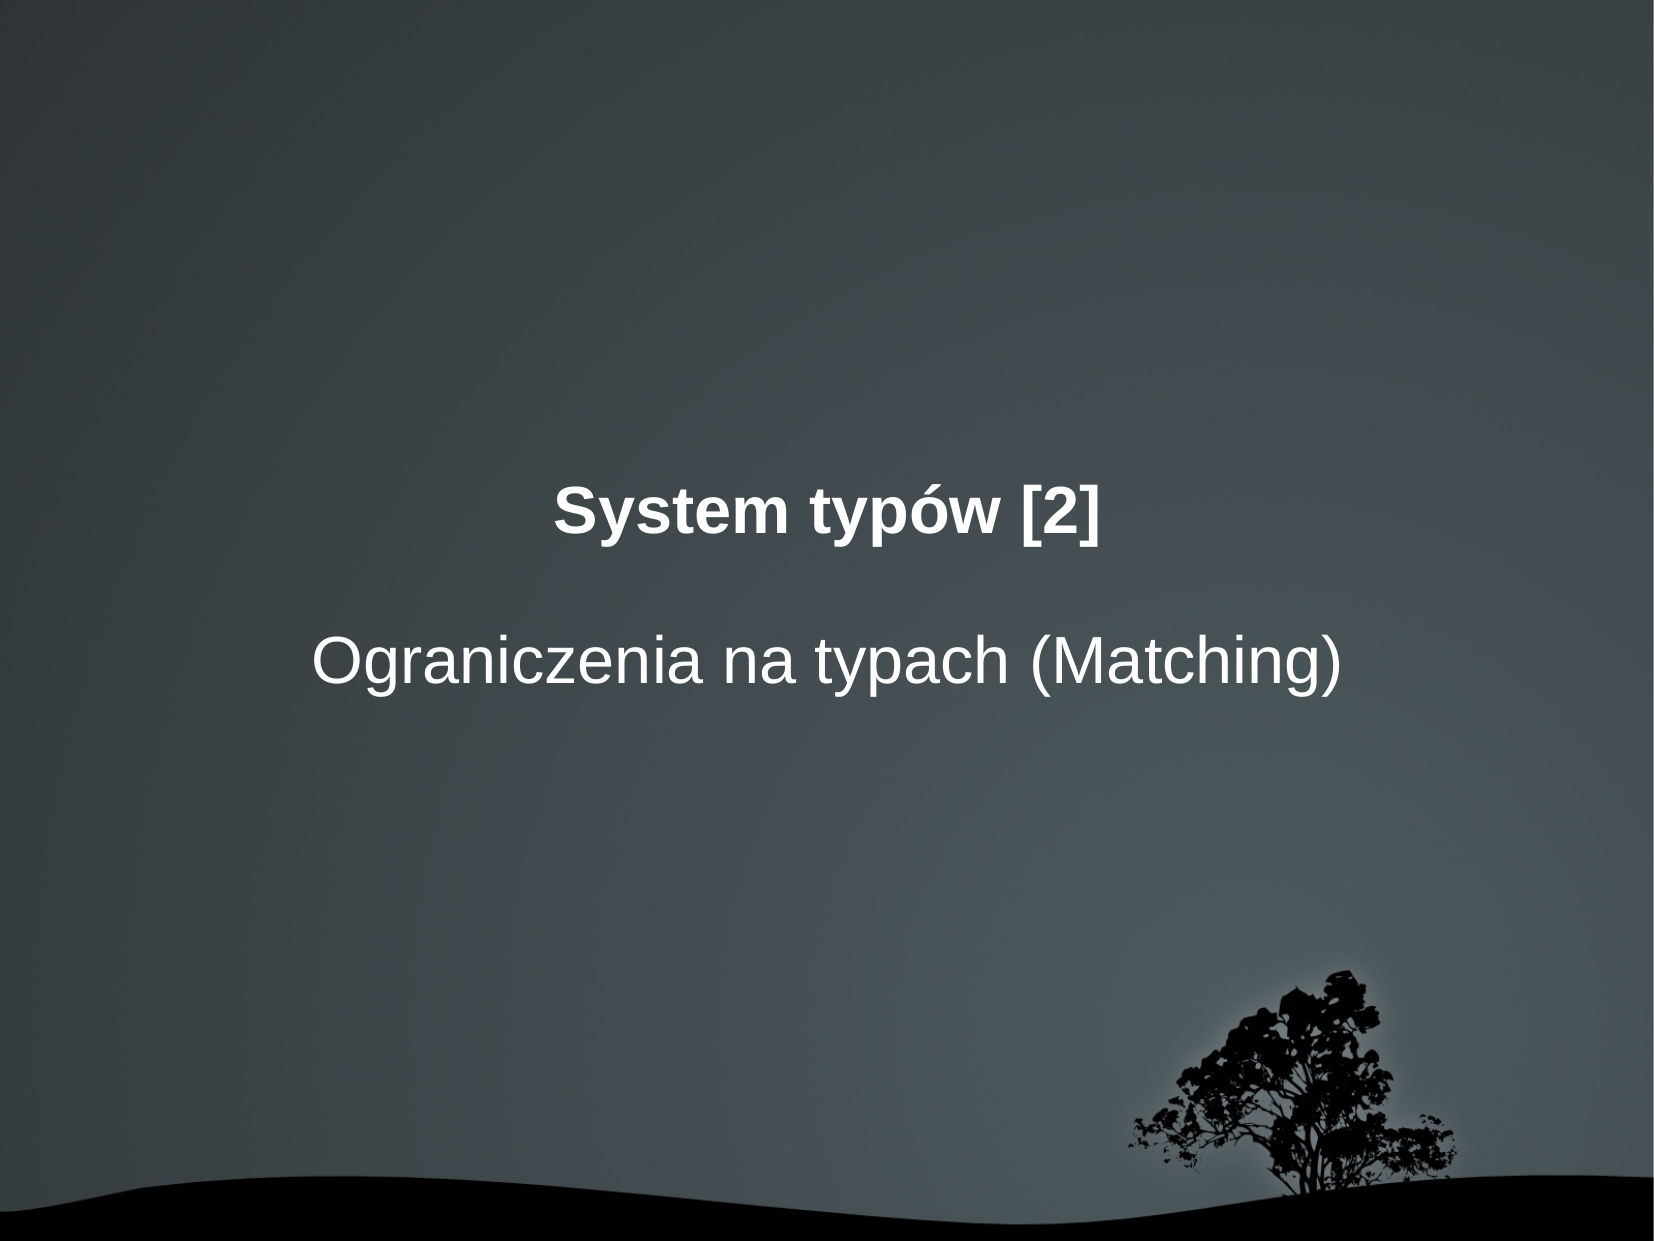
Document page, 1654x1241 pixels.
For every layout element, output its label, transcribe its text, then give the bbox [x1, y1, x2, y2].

subtitle System typów [2] Ograniczenia na typach (Matching) [83, 55, 1573, 1116]
picture [0, 0, 1654, 1241]
